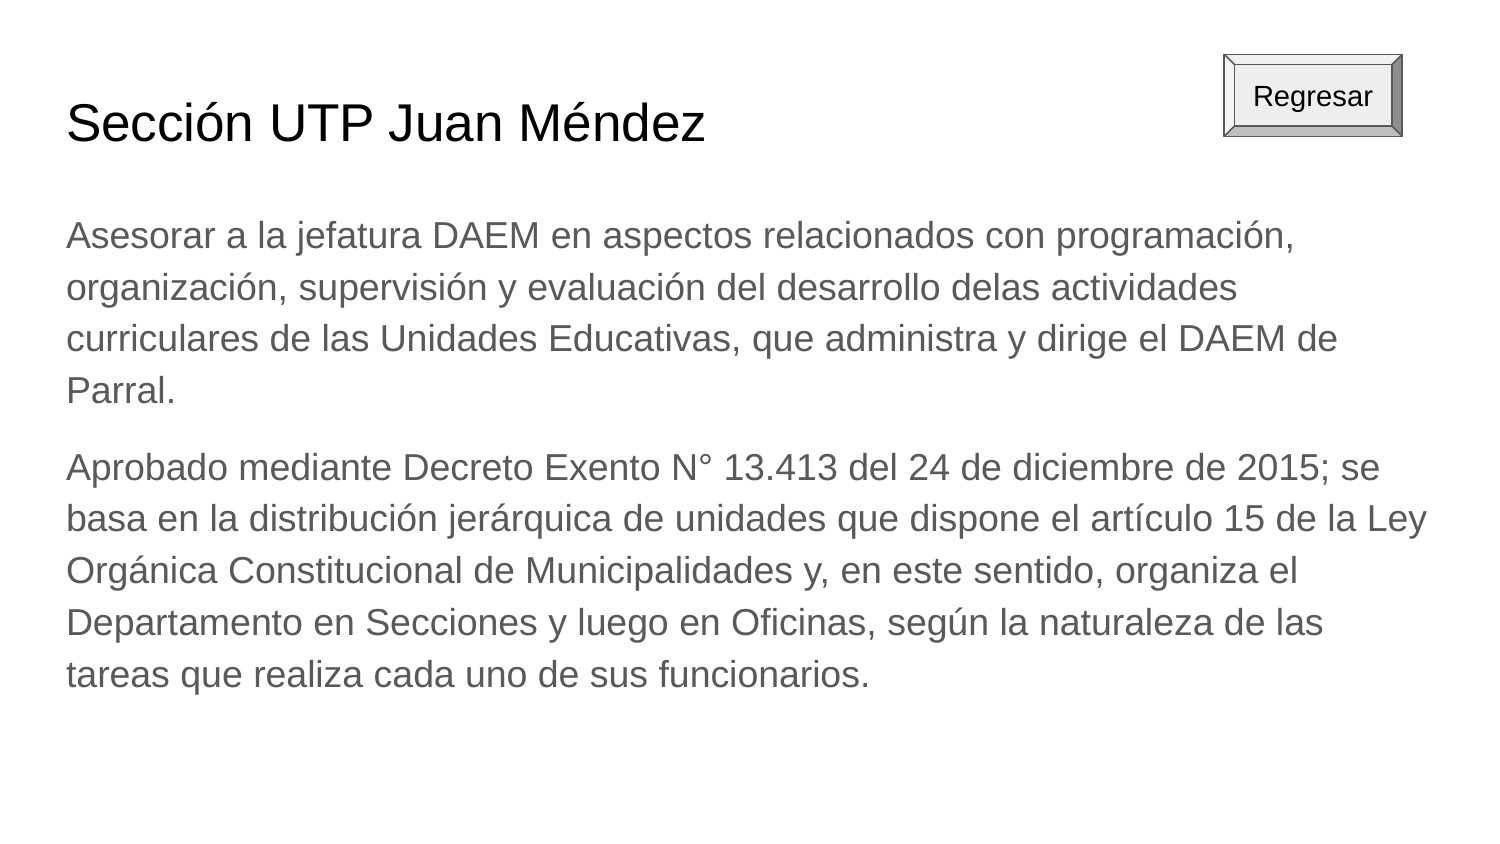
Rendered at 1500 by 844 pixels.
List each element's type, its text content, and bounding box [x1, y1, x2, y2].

title Sección UTP Juan Méndez [51, 72, 1449, 167]
list Asesorar a la jefatura DAEM en aspectos relacionados con programación, organización, supervisión y evaluación del desarrollo delas actividades curriculares de las Unidades Educativas, que administra y dirige el DAEM de Parral. Aprobado mediante Decreto Exento N° 13.413 del 24 de diciembre de 2015; se basa en la distribución jerárquica de unidades que dispone el artículo 15 de la Ley Orgánica Constitucional de Municipalidades y, en este sentido, organiza el Departamento en Secciones y luego en Oficinas, según la naturaleza de las tareas que realiza cada uno de sus funcionarios. [51, 189, 1449, 750]
text_box Regresar [1235, 65, 1391, 126]
